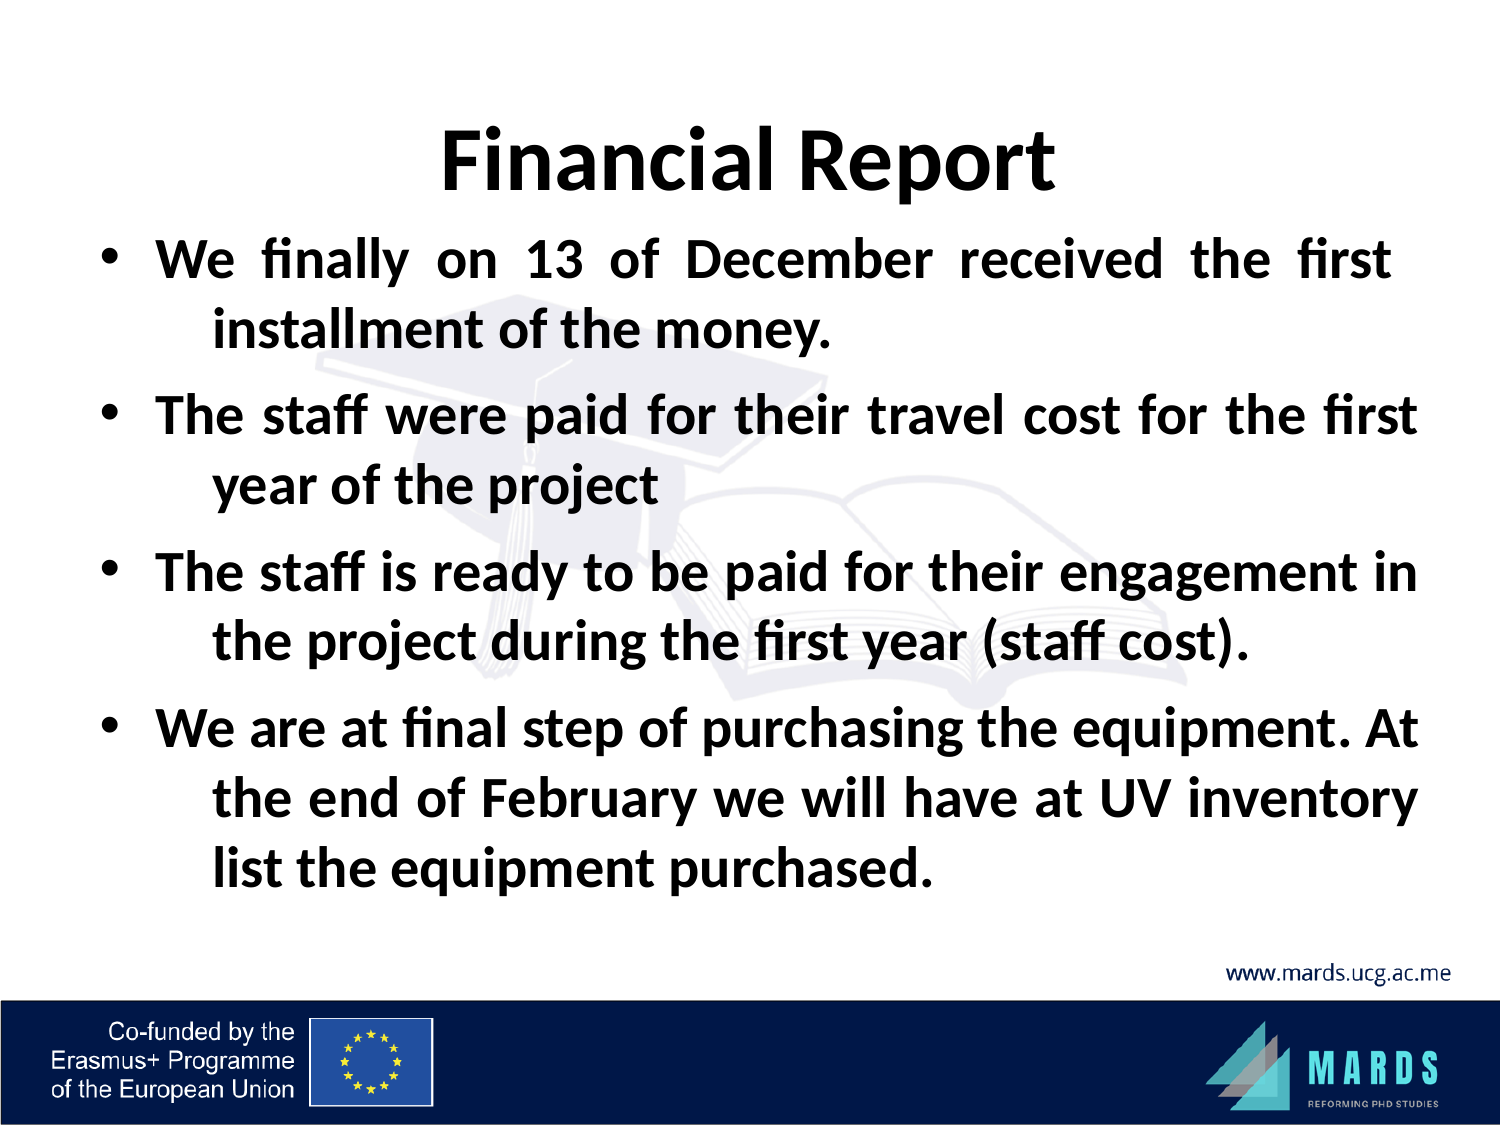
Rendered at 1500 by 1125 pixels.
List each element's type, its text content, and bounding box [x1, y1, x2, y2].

title Financial Report [330, 91, 1189, 155]
list We finally on 13 of December received the first installment of the money. The staff were paid for their travel cost for the first year of the project The staff is ready to be paid for their engagement in the project during the first year (staff cost). We are at final step of purchasing the equipment. At the end of February we will have at UV inventory list the equipment purchased. [84, 212, 1435, 909]
